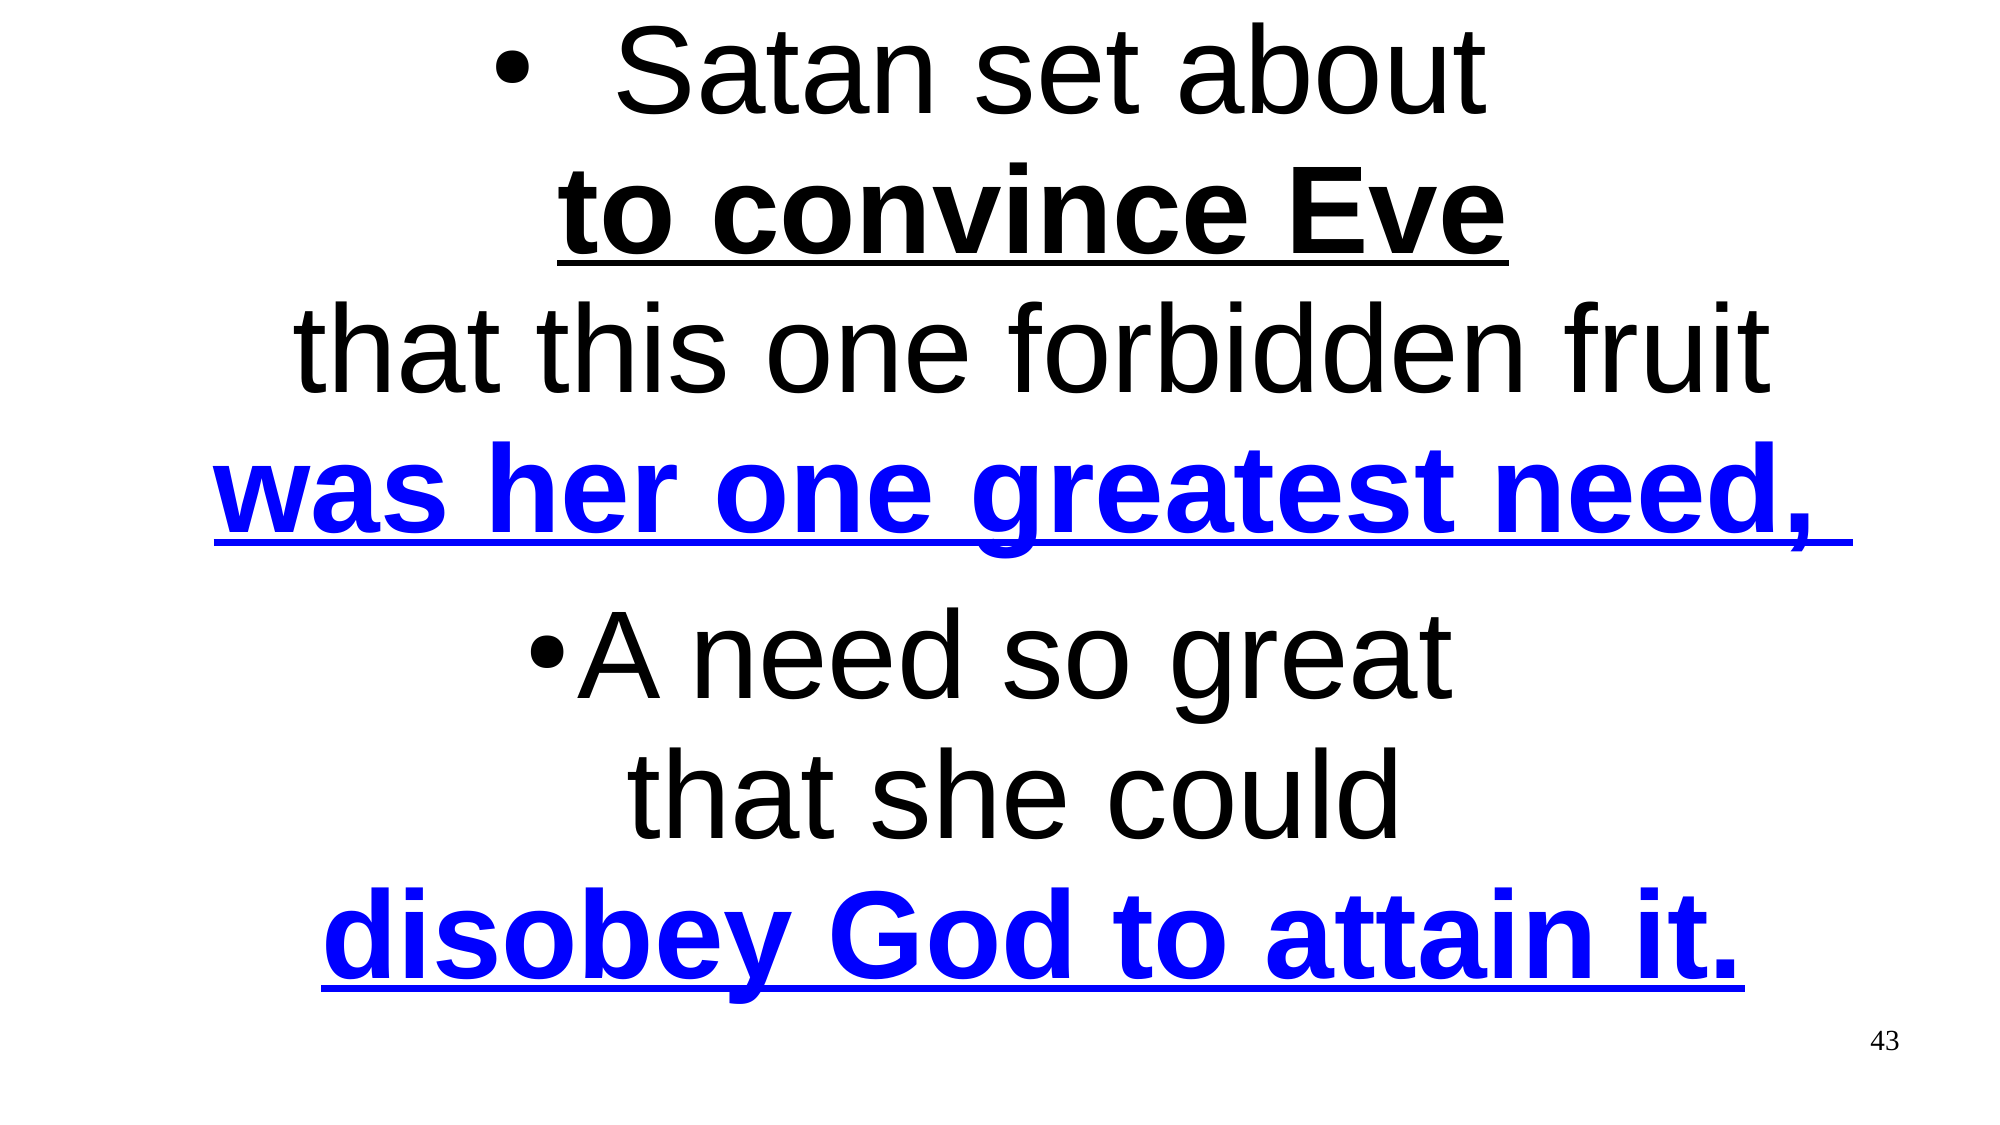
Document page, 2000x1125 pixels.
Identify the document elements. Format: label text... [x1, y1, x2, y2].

list Satan set about to convince Eve that this one forbidden fruit was her one greatest need, A need so great that she could disobey God to attain it. [0, 0, 1996, 1123]
